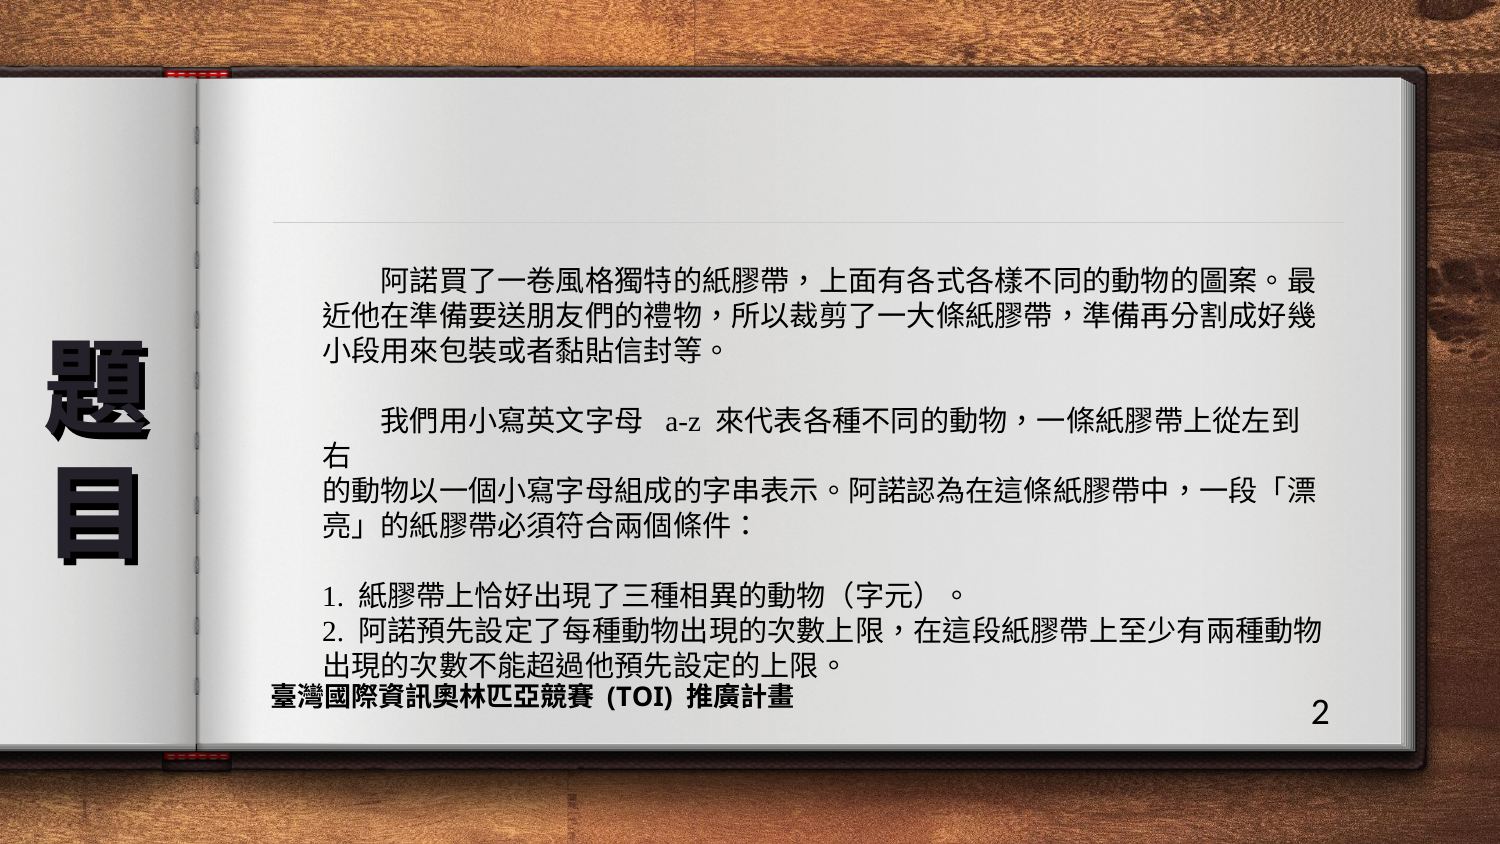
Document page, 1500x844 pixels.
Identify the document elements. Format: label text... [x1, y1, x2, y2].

text_box [1295, 672, 1386, 737]
text_box 阿諾買了一卷風格獨特的紙膠帶，上面有各式各樣不同的動物的圖案。最 近他在準備要送朋友們的禮物，所以裁剪了一大條紙膠帶，準備再分割成好幾 小段用來包裝或者黏貼信封等。 我們用小寫英文字母 a-z 來代表各種不同的動物，一條紙膠帶上從左到右 的動物以一個小寫字母組成的字串表示。阿諾認為在這條紙膠帶中，一段「漂 亮」的紙膠帶必須符合兩個條件： 1. 紙膠帶上恰好出現了三種相異的動物（字元）。 2. 阿諾預先設定了每種動物出現的次數上限，在這段紙膠帶上至少有兩種動物出現的次數不能超過他預先設定的上限。 [307, 255, 1341, 690]
title 題 目 [28, 306, 210, 552]
